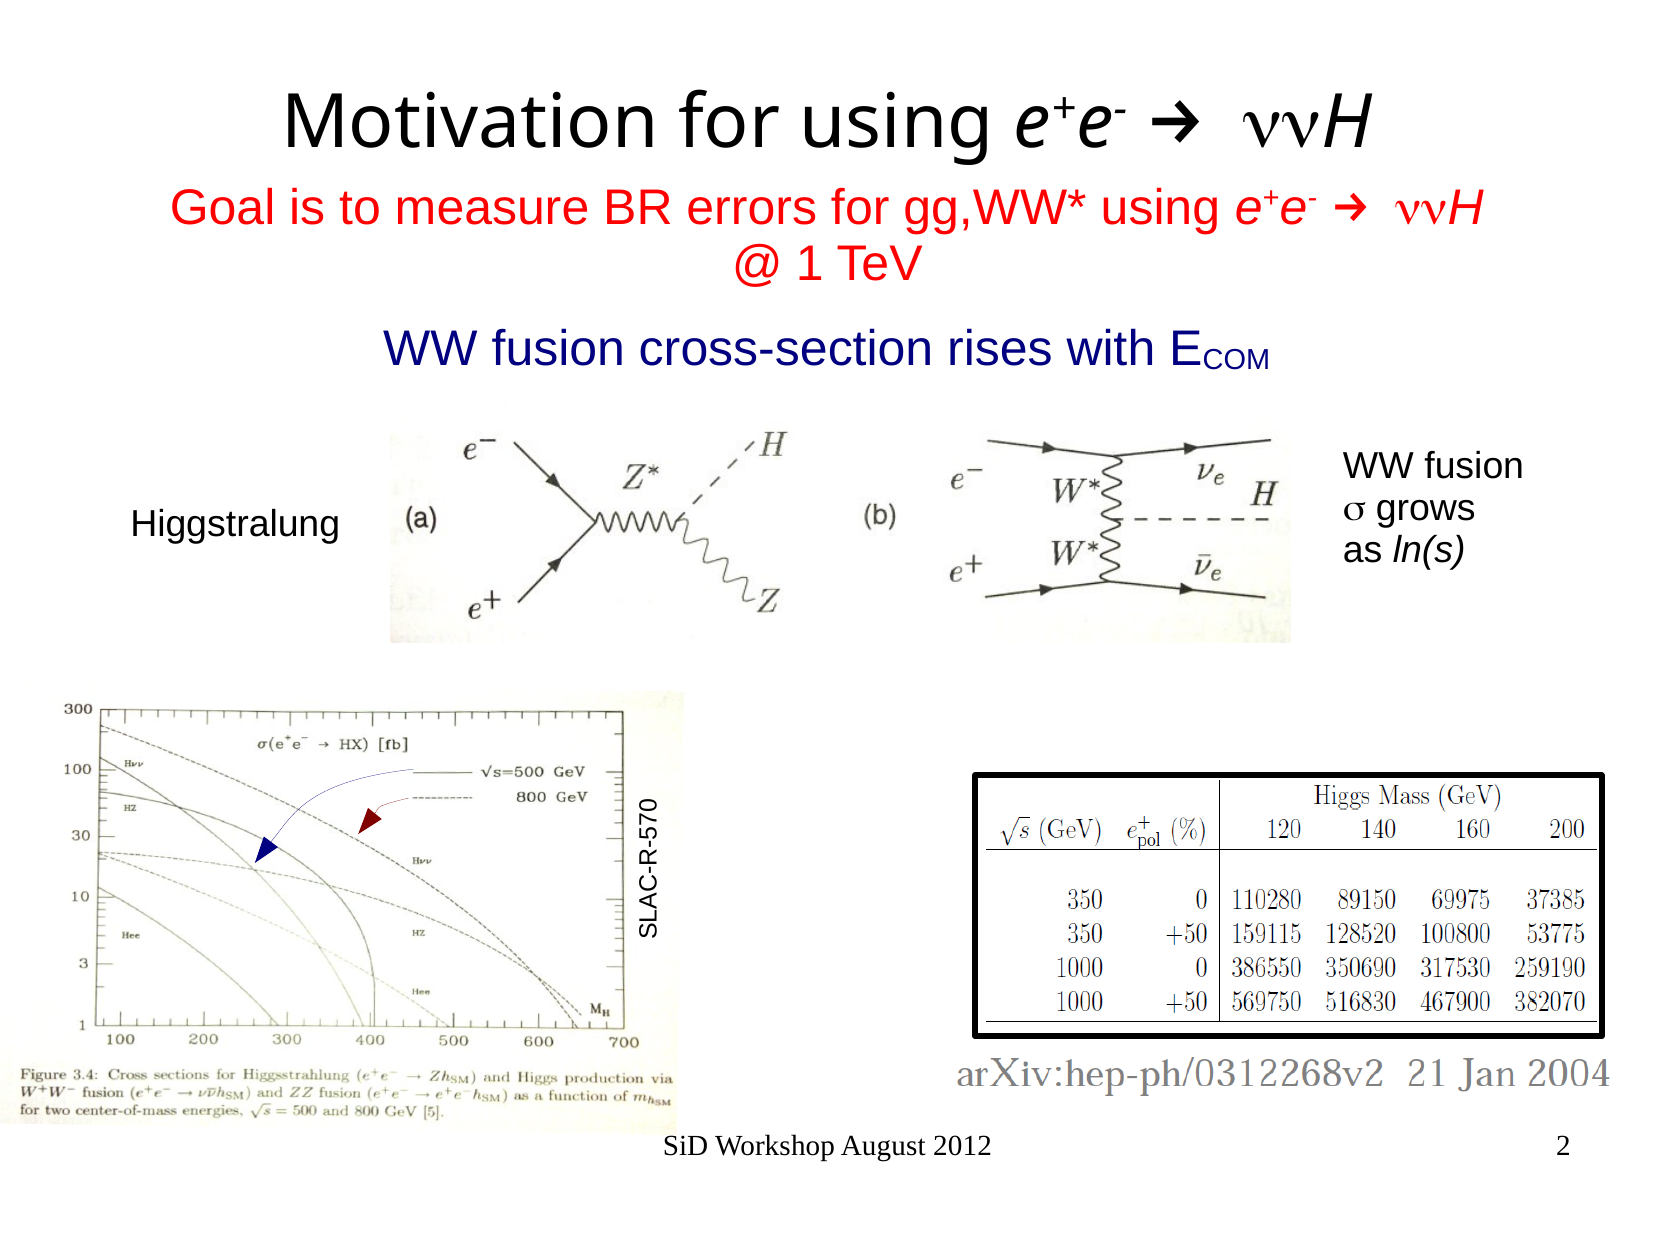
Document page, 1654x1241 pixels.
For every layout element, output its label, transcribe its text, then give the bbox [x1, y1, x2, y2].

text_box SLAC-R-570 [626, 783, 670, 955]
picture [949, 1050, 1611, 1097]
text_box WW fusion s grows as ln(s) [1328, 436, 1592, 585]
picture [390, 402, 1291, 643]
list Goal is to measure BR errors for gg,WW* using e+e- → nnH @ 1 TeV WW fusion cross-section rises with ECOM [82, 179, 1571, 1094]
text_box Higgstralung [115, 494, 356, 552]
picture [978, 778, 1599, 1034]
picture [0, 679, 684, 1135]
title Motivation for using e+e- → nnH [82, 49, 1571, 179]
